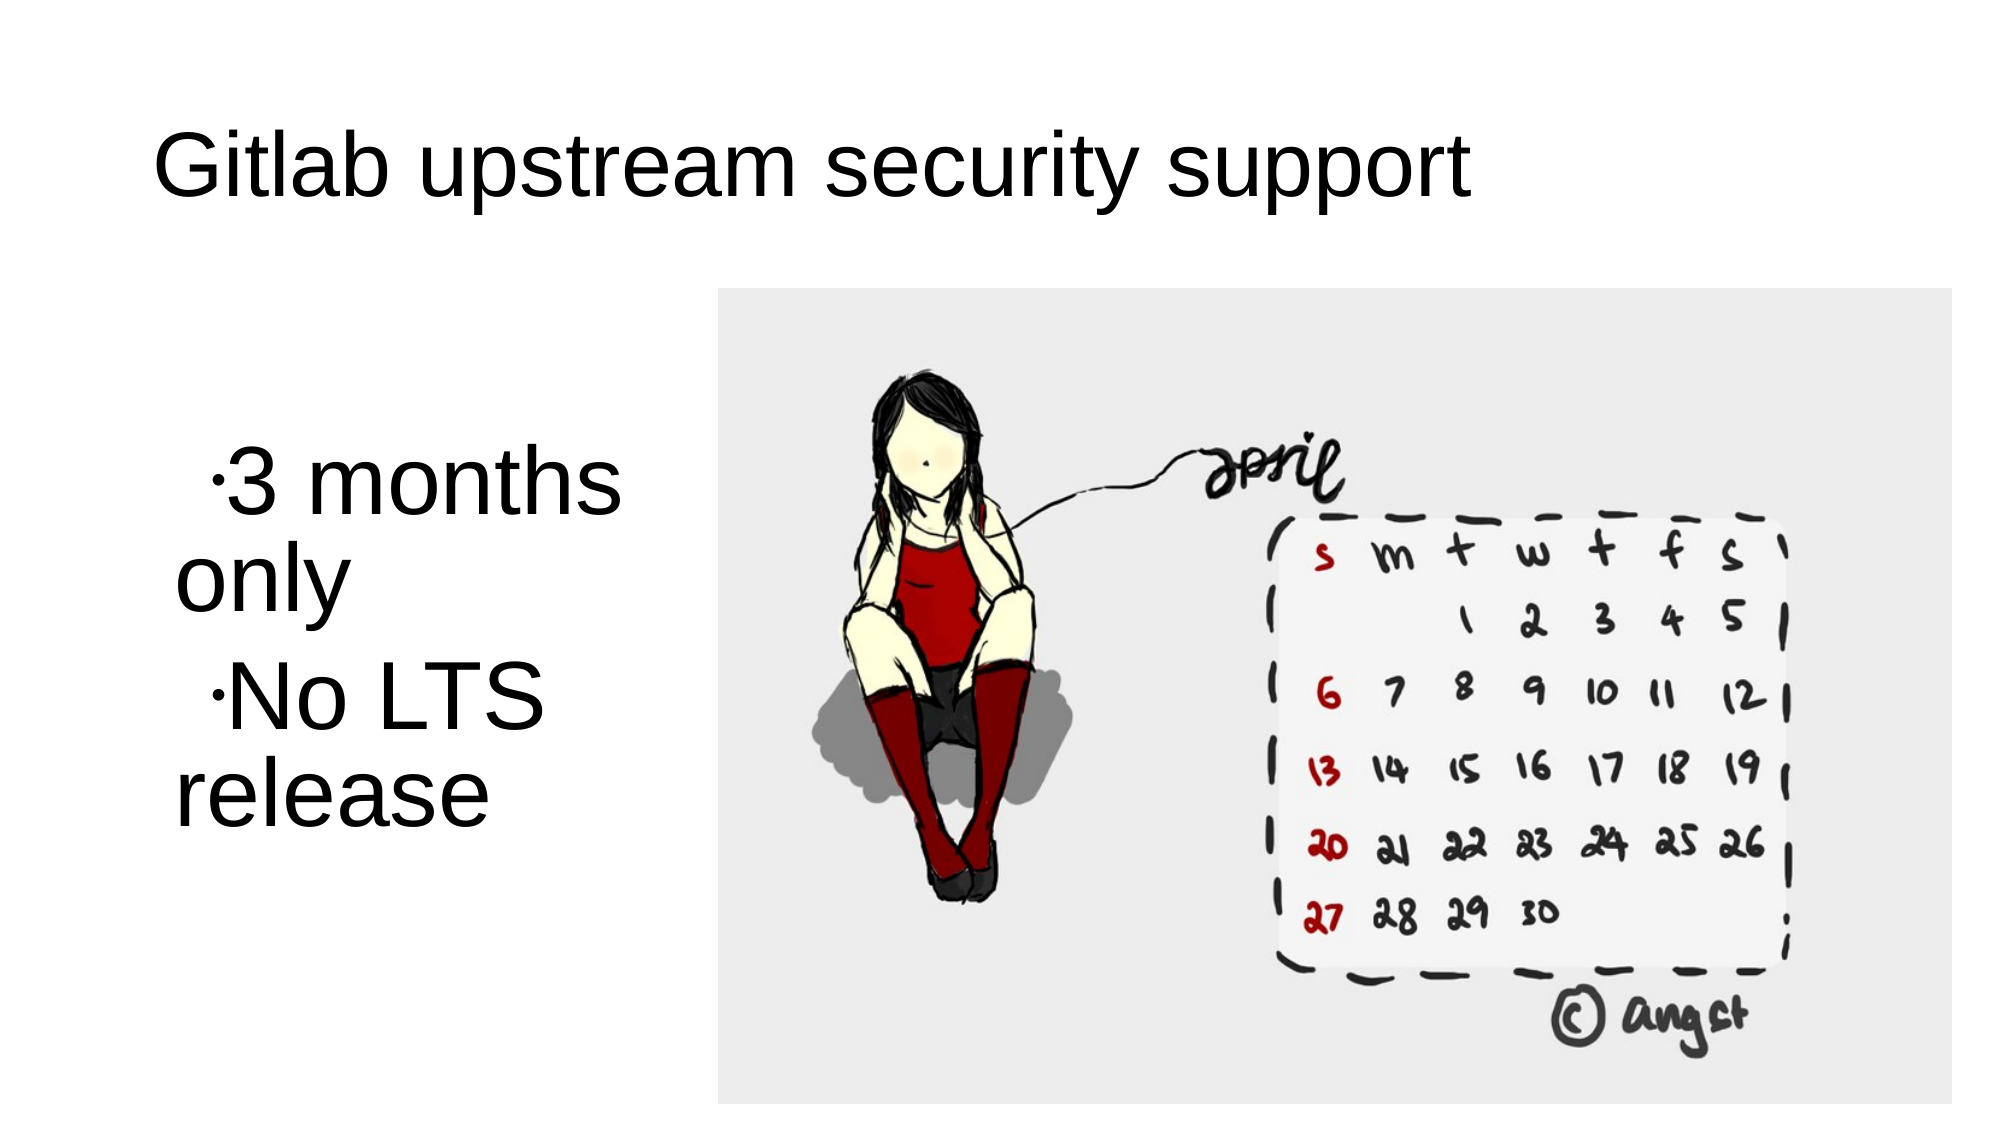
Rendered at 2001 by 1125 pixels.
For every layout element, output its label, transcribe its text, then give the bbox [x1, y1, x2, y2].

list 3 months only No LTS release [119, 429, 650, 946]
picture [718, 288, 1952, 1105]
title Gitlab upstream security support [137, 59, 1863, 278]
